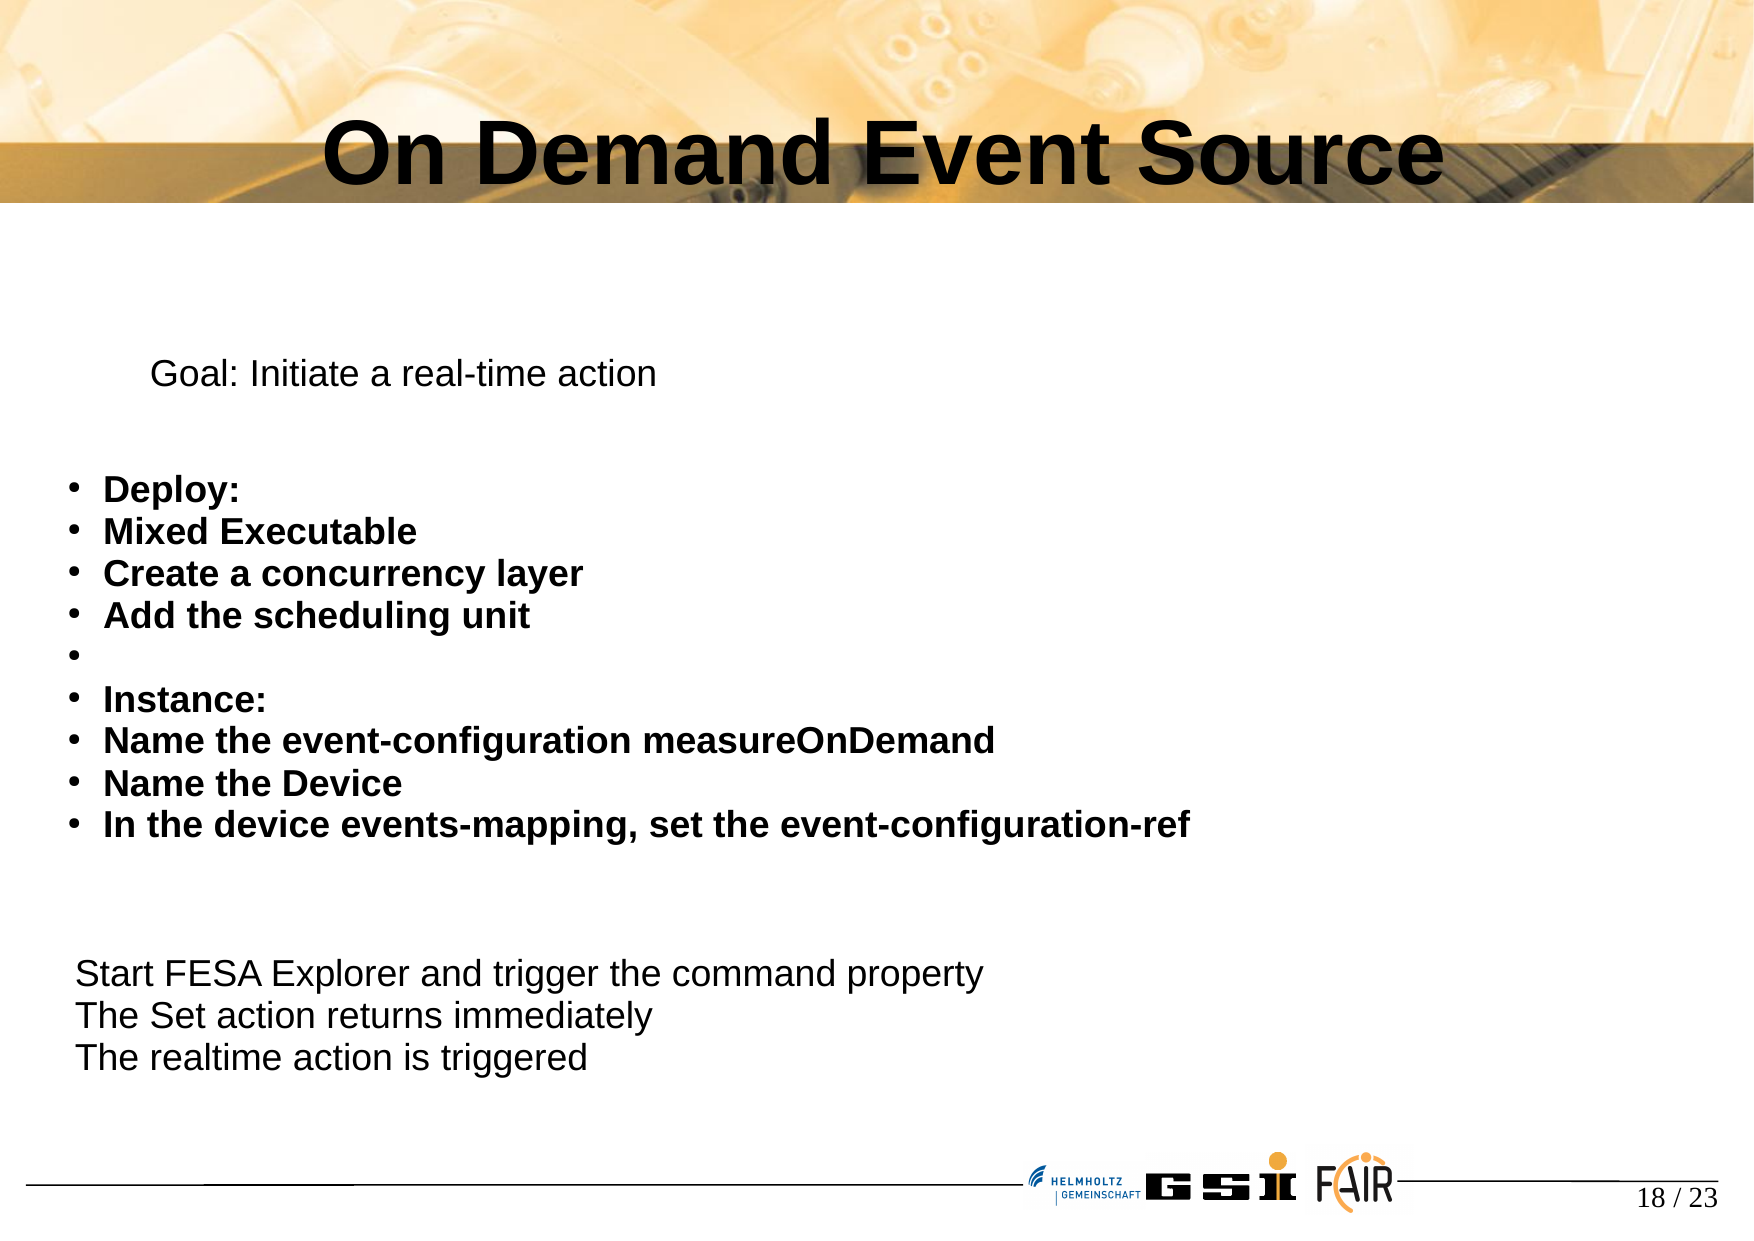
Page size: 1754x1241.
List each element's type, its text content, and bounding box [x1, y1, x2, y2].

text_box Start FESA Explorer and trigger the command property The Set action returns immediately The realtime action is triggered [60, 945, 1336, 1241]
text_box Goal: Initiate a real-time action [135, 345, 673, 402]
title On Demand Event Source [180, 56, 1590, 250]
text_box Deploy: Mixed Executable Create a concurrency layer Add the scheduling unit Instance: Name the event-configuration measureOnDemand Name the Device In the device events-mapping, set the event-configuration-ref [53, 460, 1207, 896]
picture [1336, 1144, 1414, 1215]
picture [0, 0, 1754, 205]
